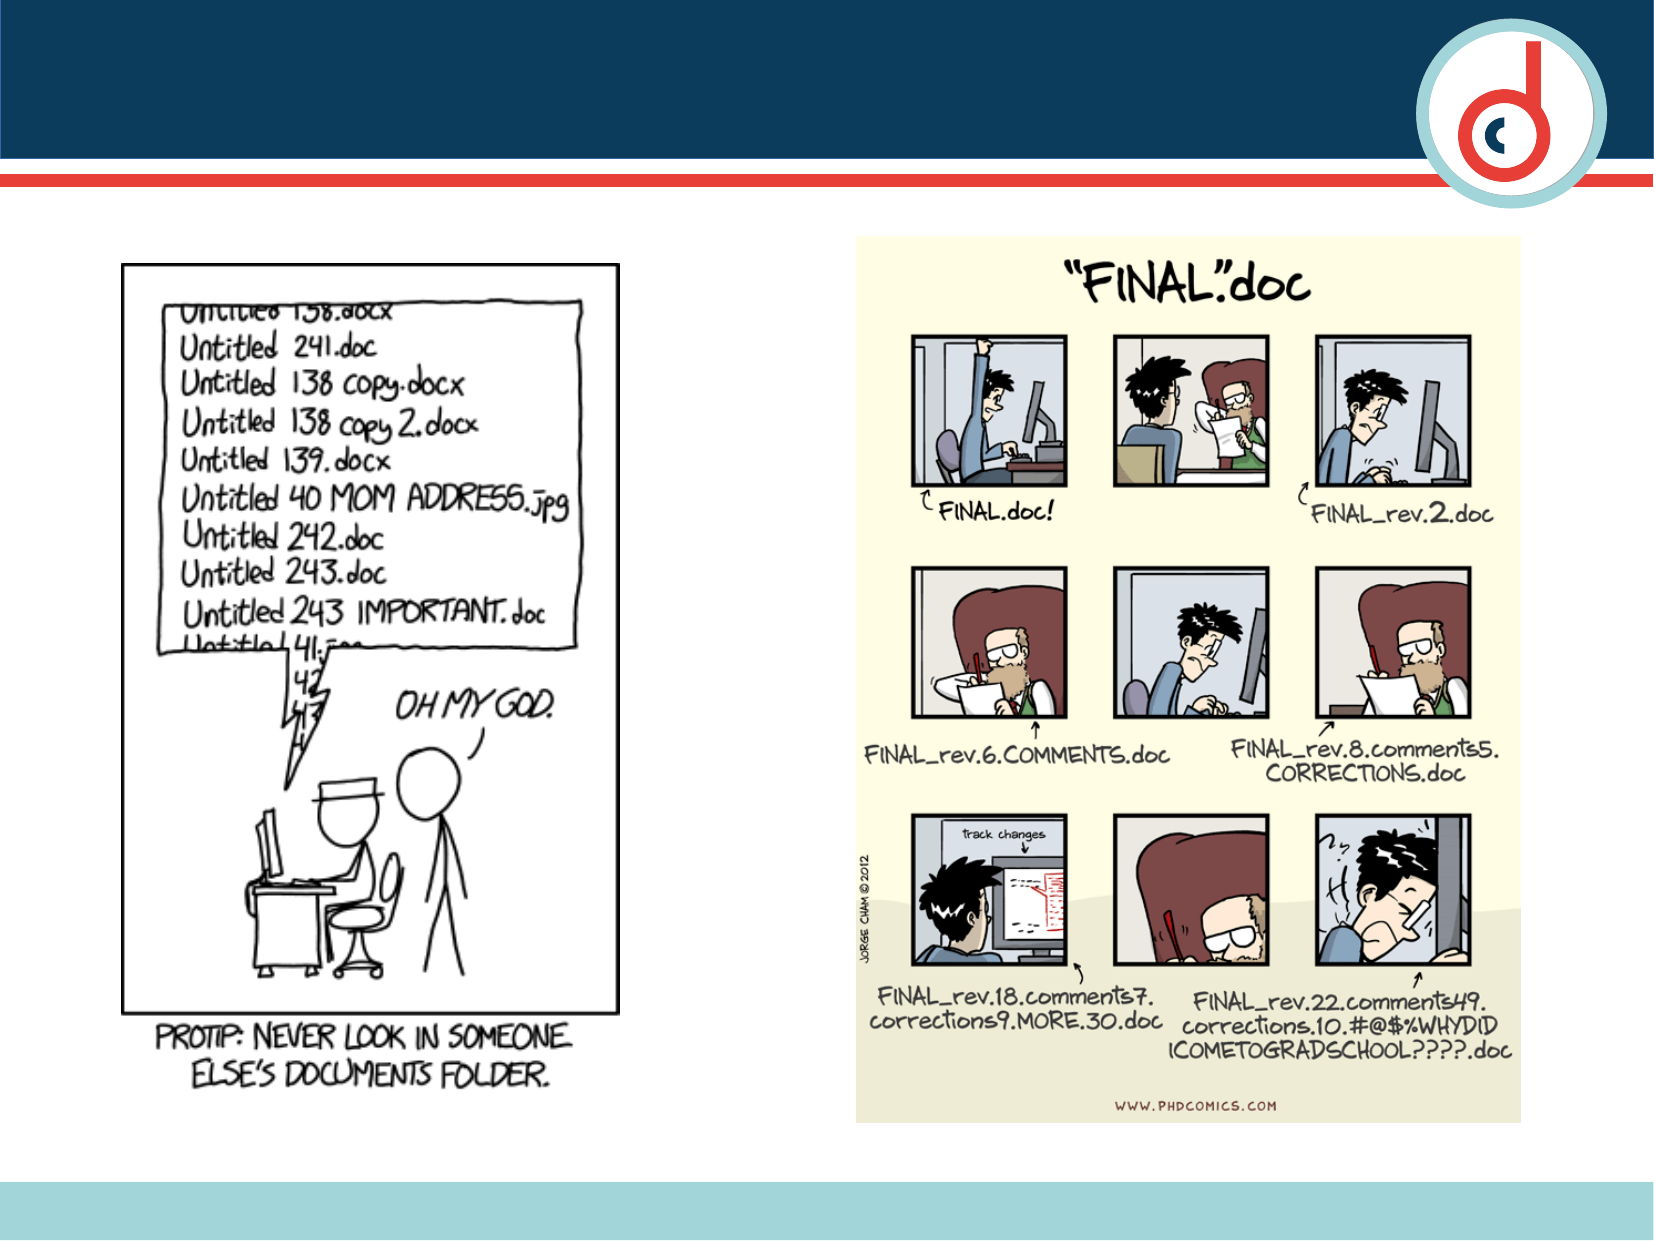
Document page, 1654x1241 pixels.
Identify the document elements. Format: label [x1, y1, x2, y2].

picture [121, 263, 620, 1093]
picture [856, 236, 1521, 1123]
